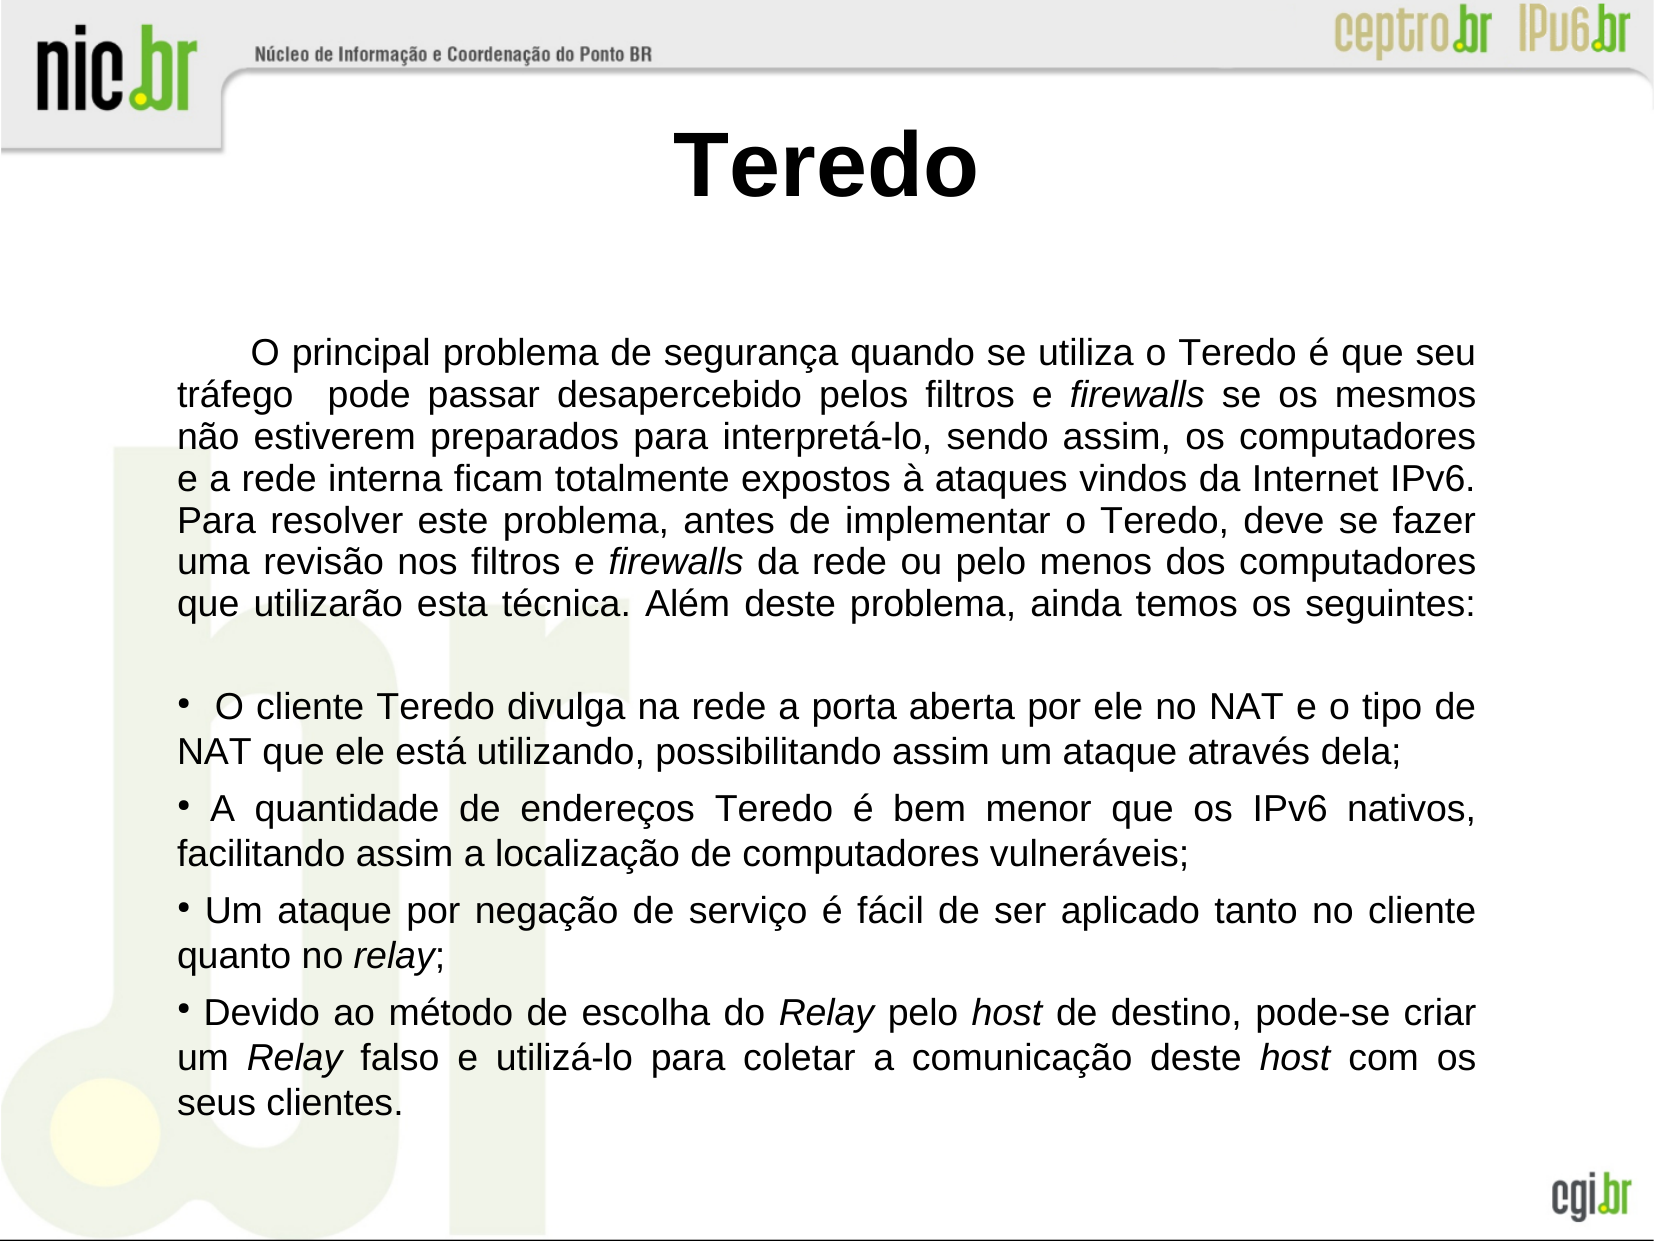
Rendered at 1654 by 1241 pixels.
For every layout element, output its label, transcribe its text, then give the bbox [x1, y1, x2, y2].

picture [0, 0, 1654, 1241]
text_box O principal problema de segurança quando se utiliza o Teredo é que seu tráfego pode passar desapercebido pelos filtros e firewalls se os mesmos não estiverem preparados para interpretá-lo, sendo assim, os computadores e a rede interna ficam totalmente expostos à ataques vindos da Internet IPv6. Para resolver este problema, antes de implementar o Teredo, deve se fazer uma revisão nos filtros e firewalls da rede ou pelo menos dos computadores que utilizarão esta técnica. Além deste problema, ainda temos os seguintes: O cliente Teredo divulga na rede a porta aberta por ele no NAT e o tipo de NAT que ele está utilizando, possibilitando assim um ataque através dela; A quantidade de endereços Teredo é bem menor que os IPv6 nativos, facilitando assim a localização de computadores vulneráveis; Um ataque por negação de serviço é fácil de ser aplicado tanto no cliente quanto no relay; Devido ao método de escolha do Relay pelo host de destino, pode-se criar um Relay falso e utilizá-lo para coletar a comunicação deste host com os seus clientes. [162, 324, 1492, 1123]
text_box Teredo [73, 97, 1580, 215]
